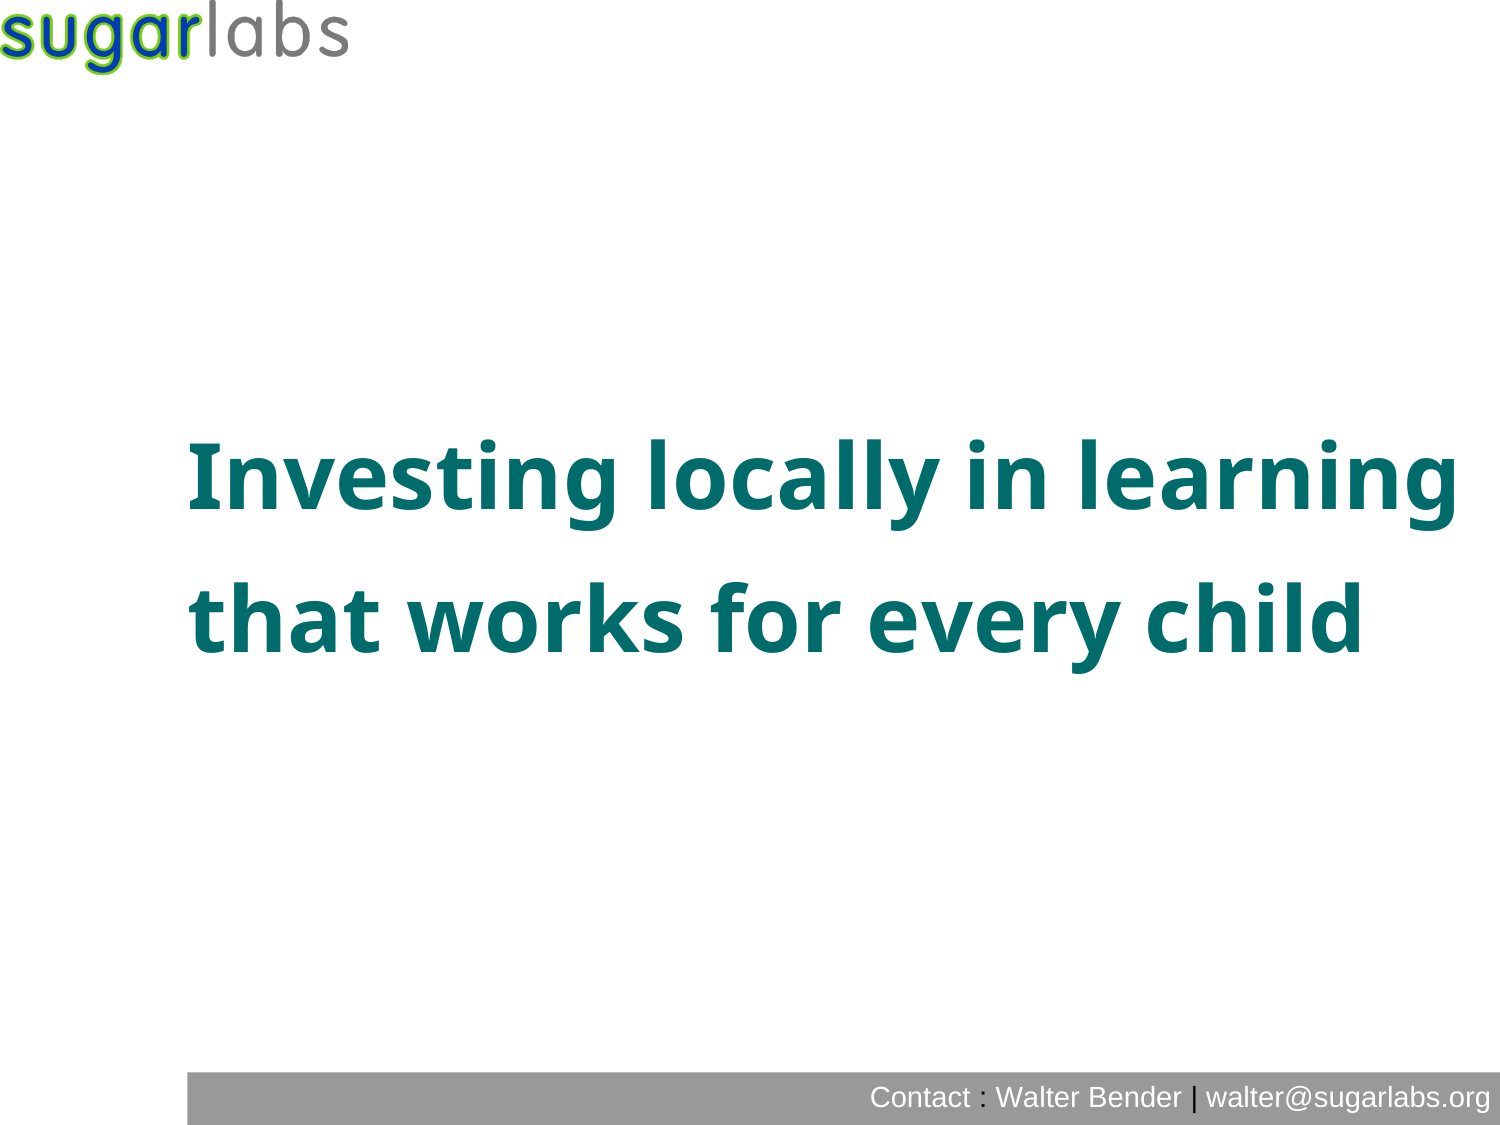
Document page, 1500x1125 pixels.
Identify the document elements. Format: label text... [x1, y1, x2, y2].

picture [0, 0, 348, 75]
title Investing locally in learning that works for every child [187, 361, 1499, 713]
